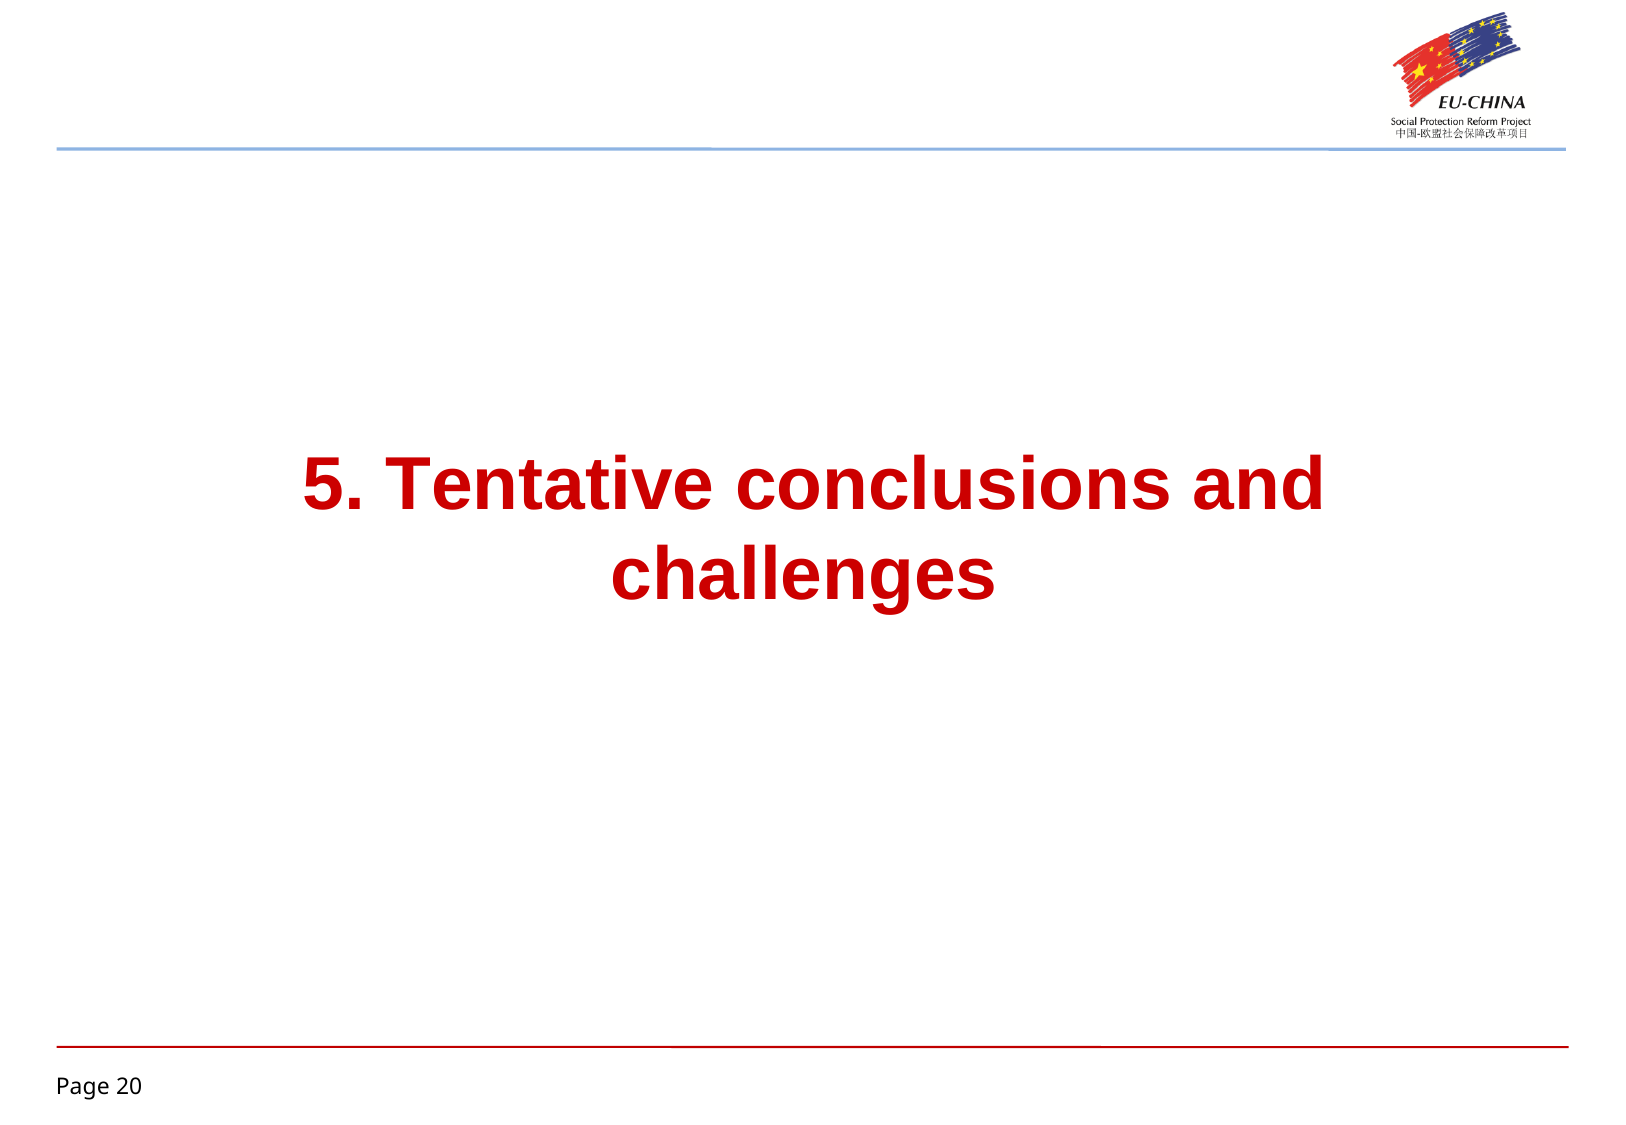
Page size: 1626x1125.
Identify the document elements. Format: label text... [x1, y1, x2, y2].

picture [1386, 0, 1536, 147]
text_box 5. Tentative conclusions and challenges [282, 426, 1347, 722]
